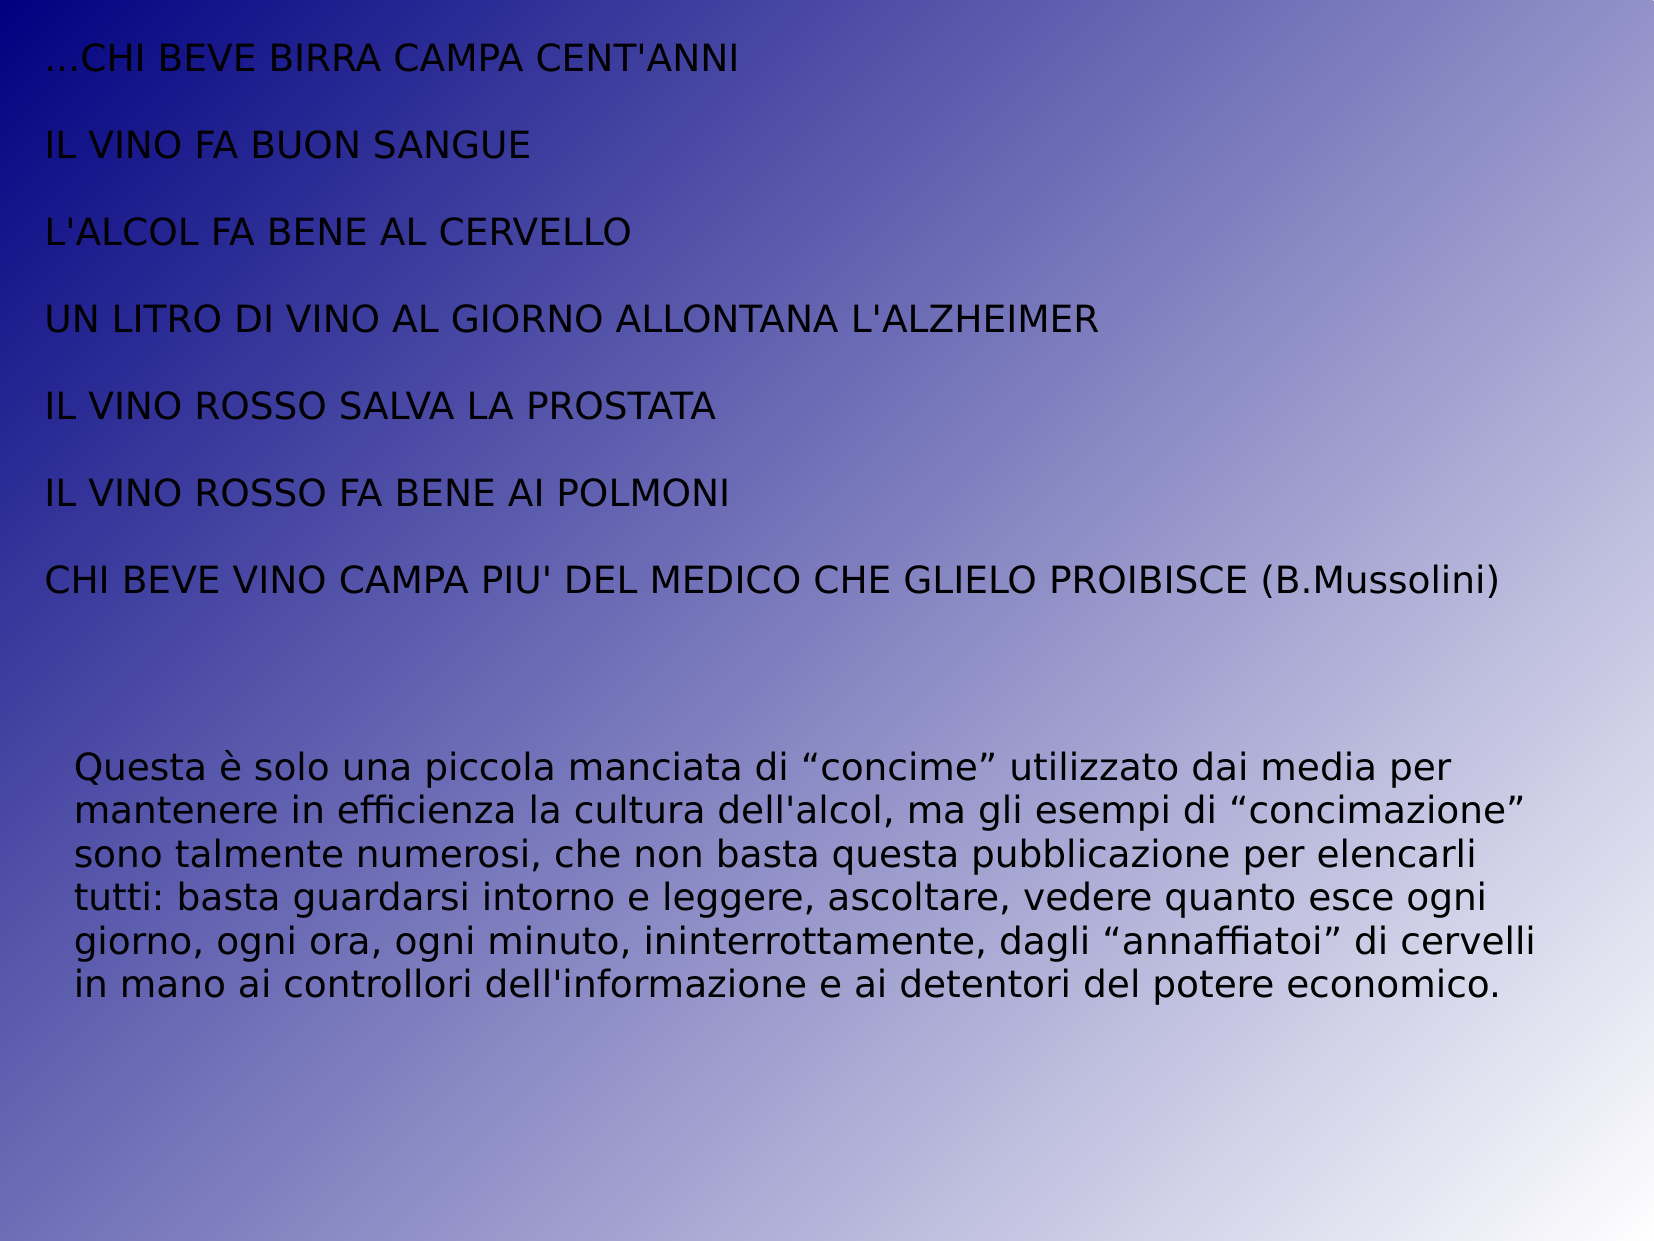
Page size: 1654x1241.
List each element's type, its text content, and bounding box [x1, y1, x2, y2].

text_box ...CHI BEVE BIRRA CAMPA CENT'ANNI IL VINO FA BUON SANGUE L'ALCOL FA BENE AL CERVELLO UN LITRO DI VINO AL GIORNO ALLONTANA L'ALZHEIMER IL VINO ROSSO SALVA LA PROSTATA IL VINO ROSSO FA BENE AI POLMONI CHI BEVE VINO CAMPA PIU' DEL MEDICO CHE GLIELO PROIBISCE (B.Mussolini) [29, 29, 1625, 741]
text_box Questa è solo una piccola manciata di “concime” utilizzato dai media per mantenere in efficienza la cultura dell'alcol, ma gli esempi di “concimazione” sono talmente numerosi, che non basta questa pubblicazione per elencarli tutti: basta guardarsi intorno e leggere, ascoltare, vedere quanto esce ogni giorno, ogni ora, ogni minuto, ininterrottamente, dagli “annaffiatoi” di cervelli in mano ai controllori dell'informazione e ai detentori del potere economico. [59, 738, 1565, 1015]
